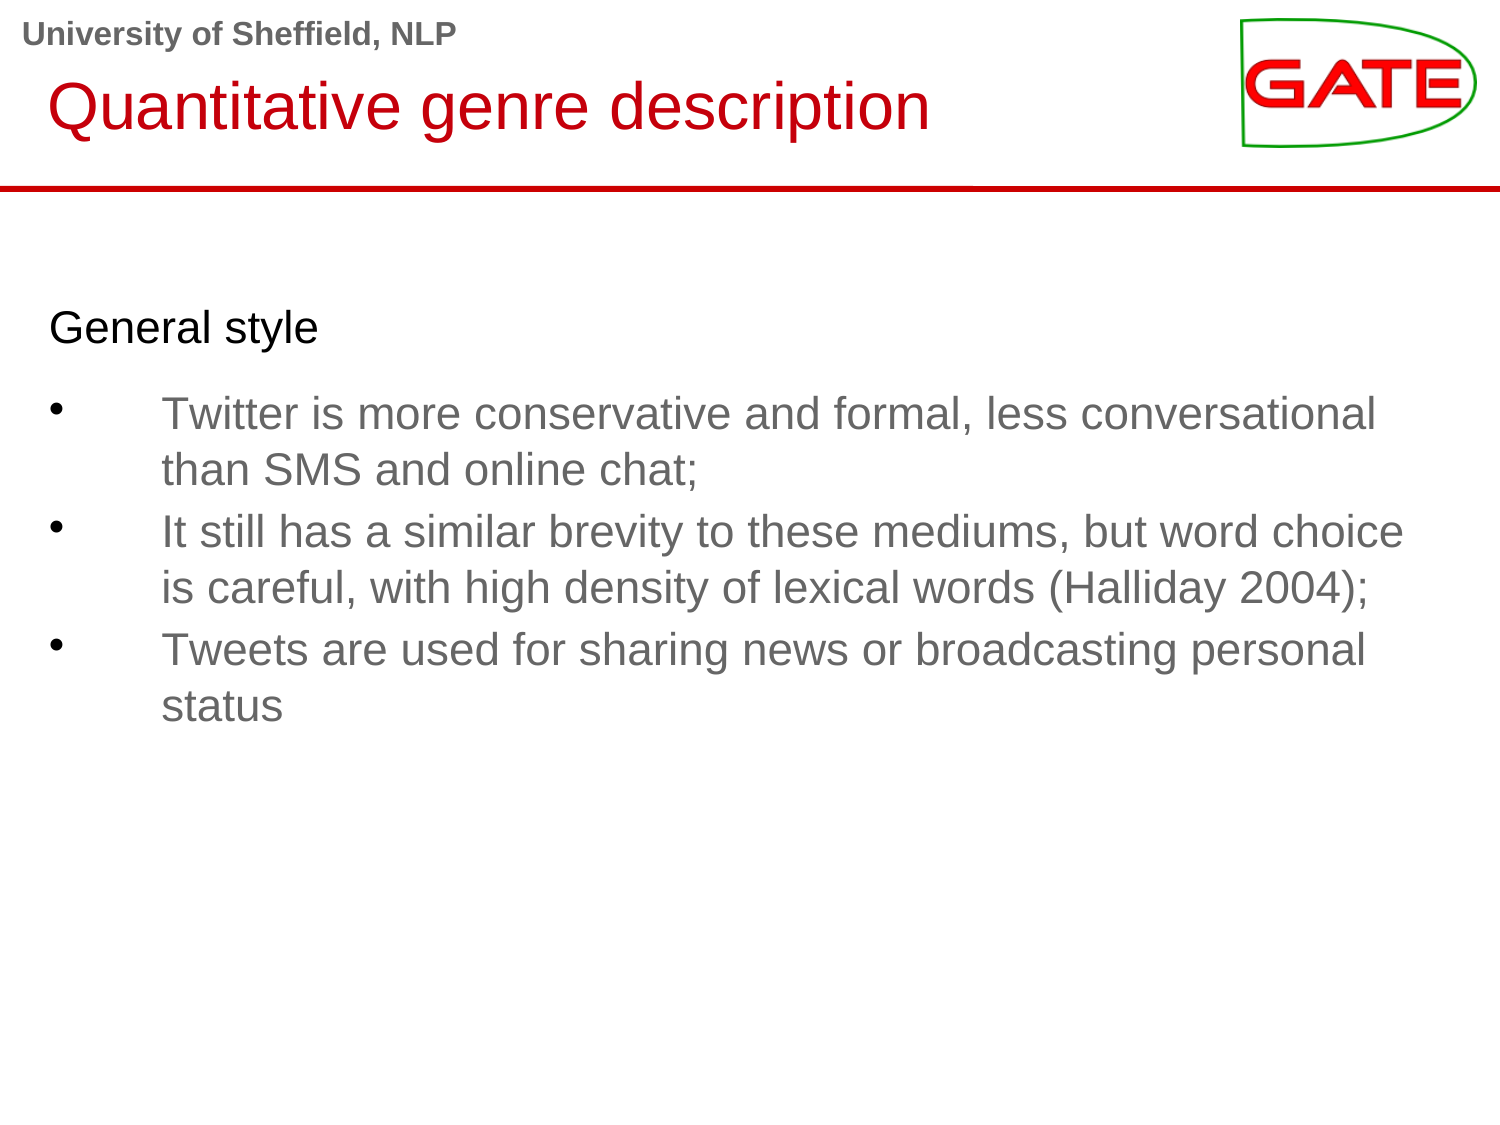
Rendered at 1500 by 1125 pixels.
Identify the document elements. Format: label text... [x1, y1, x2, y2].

text_box General style Twitter is more conservative and formal, less conversational than SMS and online chat; It still has a similar brevity to these mediums, but word choice is careful, with high density of lexical words (Halliday 2004); Tweets are used for sharing news or broadcasting personal status [47, 212, 1442, 1064]
text_box Quantitative genre description [47, 47, 1267, 168]
picture [1240, 18, 1477, 148]
